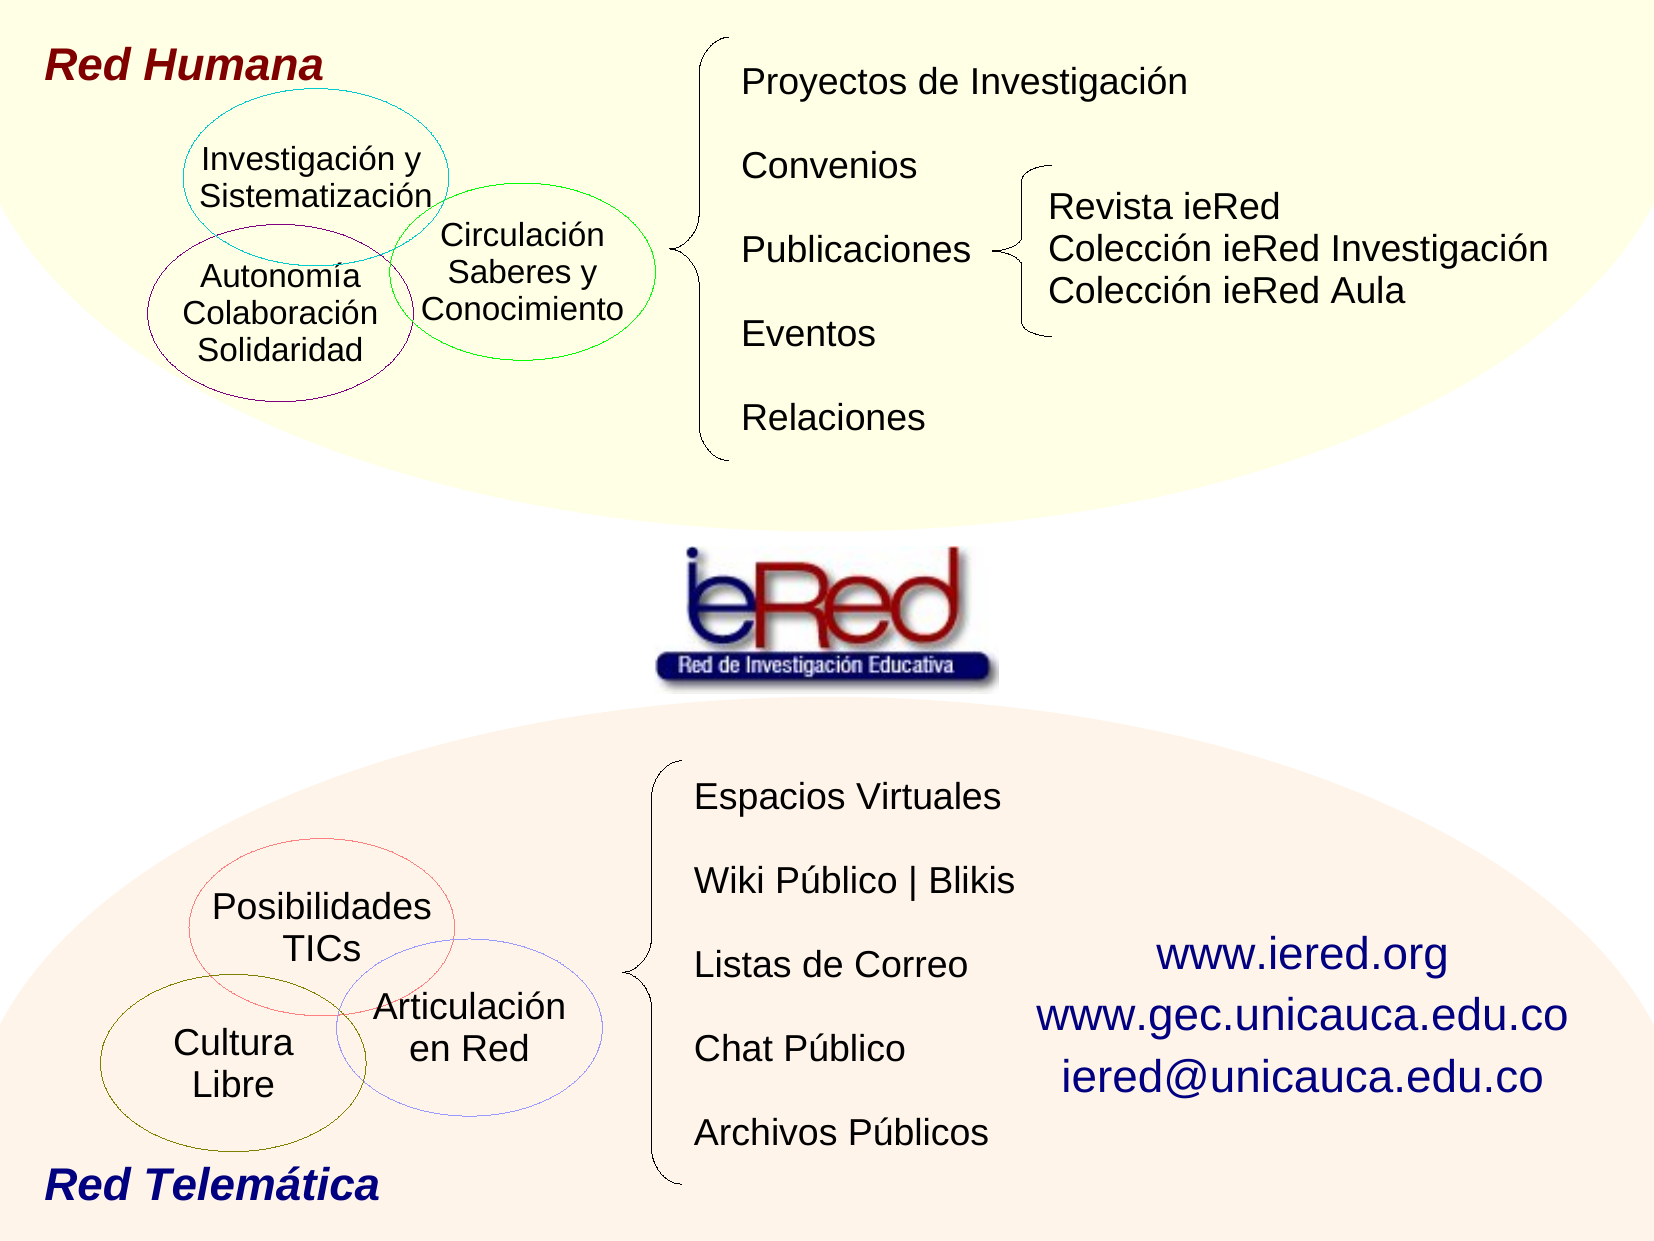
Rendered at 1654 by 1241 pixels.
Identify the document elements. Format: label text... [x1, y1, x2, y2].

text_box Investigación y Sistematización [183, 88, 449, 266]
text_box Articulación en Red [339, 938, 603, 1117]
text_box Posibilidades TICs [188, 838, 455, 1008]
text_box Red Humana [29, 31, 340, 98]
text_box Espacios Virtuales Wiki Público | Blikis Listas de Correo Chat Público Archivos Públicos [679, 767, 1182, 1161]
text_box www.iered.org www.gec.unicauca.edu.co iered@unicauca.edu.co [1021, 910, 1584, 1100]
text_box Proyectos de Investigación Convenios Publicaciones Eventos Relaciones [726, 53, 1229, 446]
text_box Circulación Saberes y Conocimiento [389, 183, 656, 361]
text_box Revista ieRed Colección ieRed Investigación Colección ieRed Aula [1033, 178, 1595, 319]
picture [654, 546, 999, 695]
text_box Autonomía Colaboración Solidaridad [147, 235, 413, 402]
text_box Red Telemática [29, 1151, 396, 1218]
text_box Cultura Libre [100, 974, 367, 1152]
